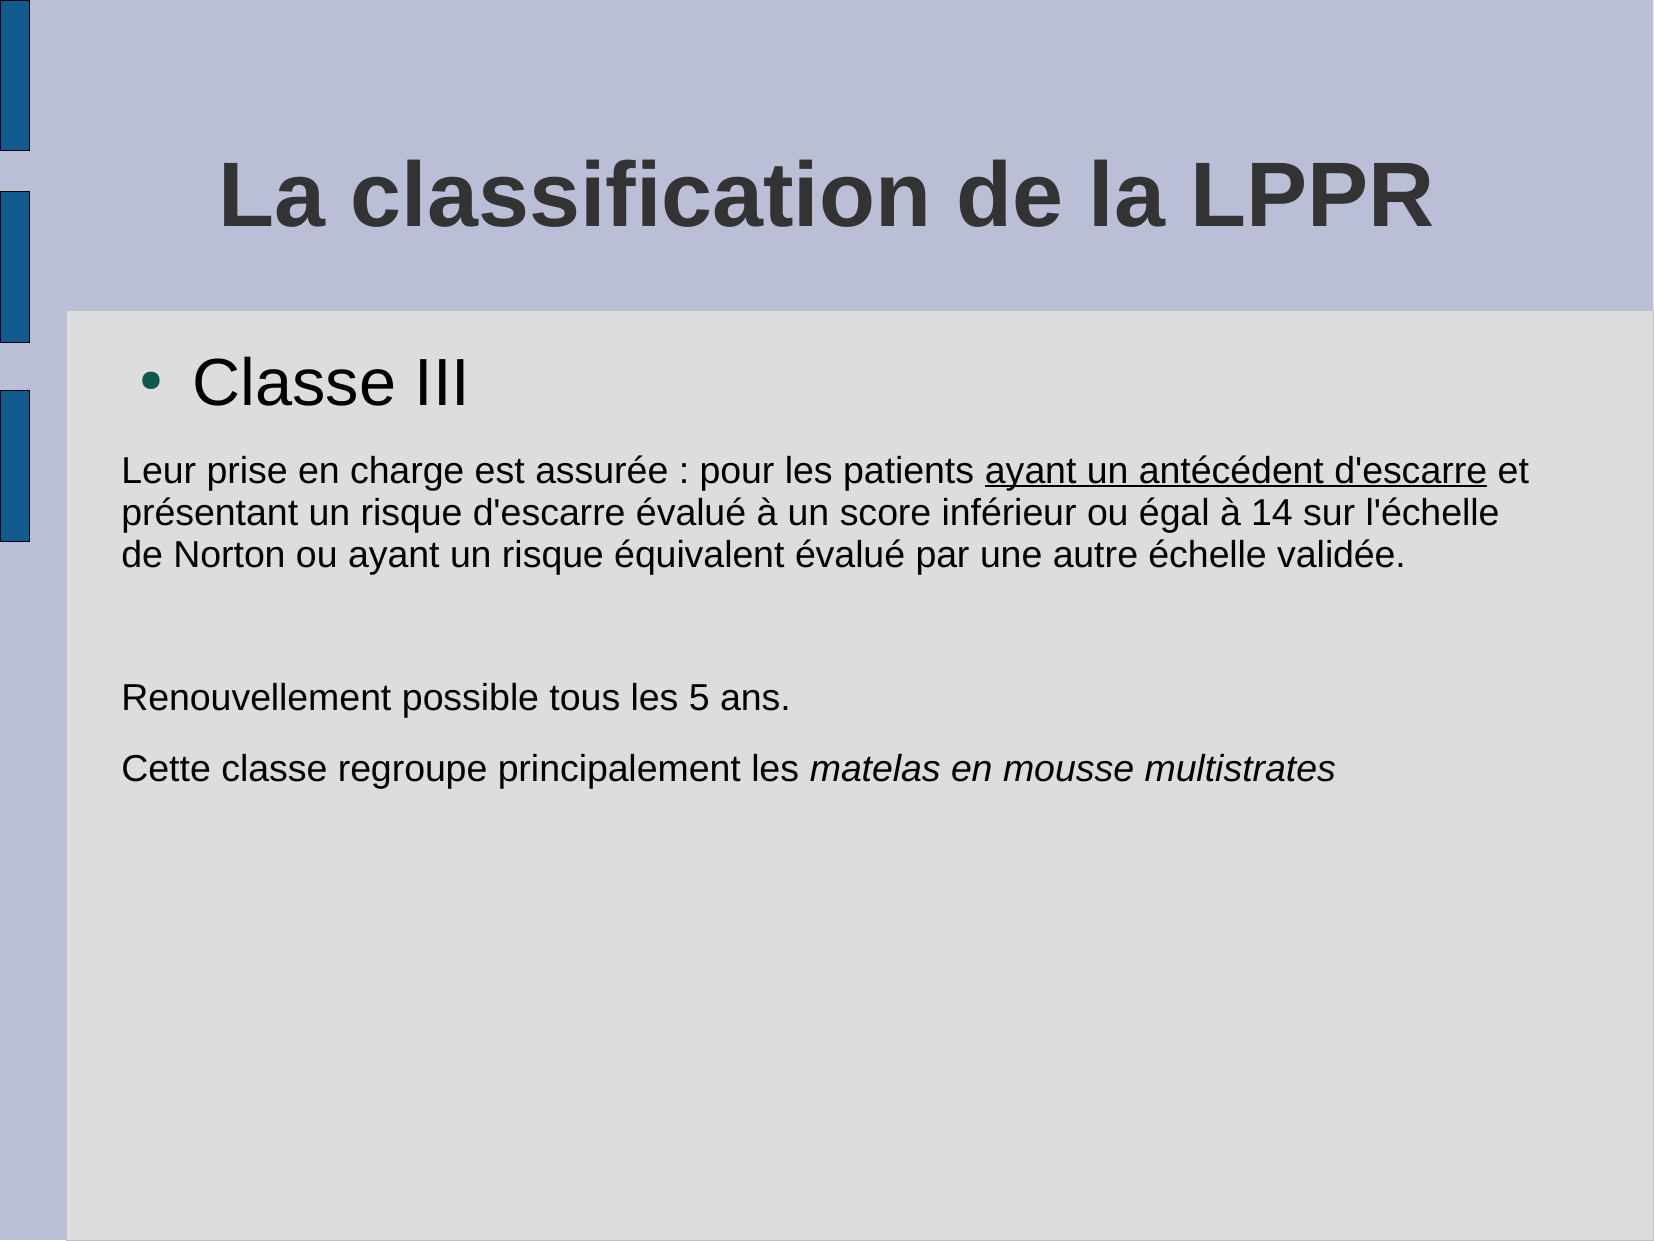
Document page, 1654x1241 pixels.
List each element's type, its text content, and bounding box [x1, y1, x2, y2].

list Classe III Leur prise en charge est assurée : pour les patients ayant un antécédent d'escarre et présentant un risque d'escarre évalué à un score inférieur ou égal à 14 sur l'échelle de Norton ou ayant un risque équivalent évalué par une autre échelle validée. Renouvellement possible tous les 5 ans. Cette classe regroupe principalement les matelas en mousse multistrates [121, 344, 1534, 1112]
title La classification de la LPPR [121, 98, 1534, 291]
